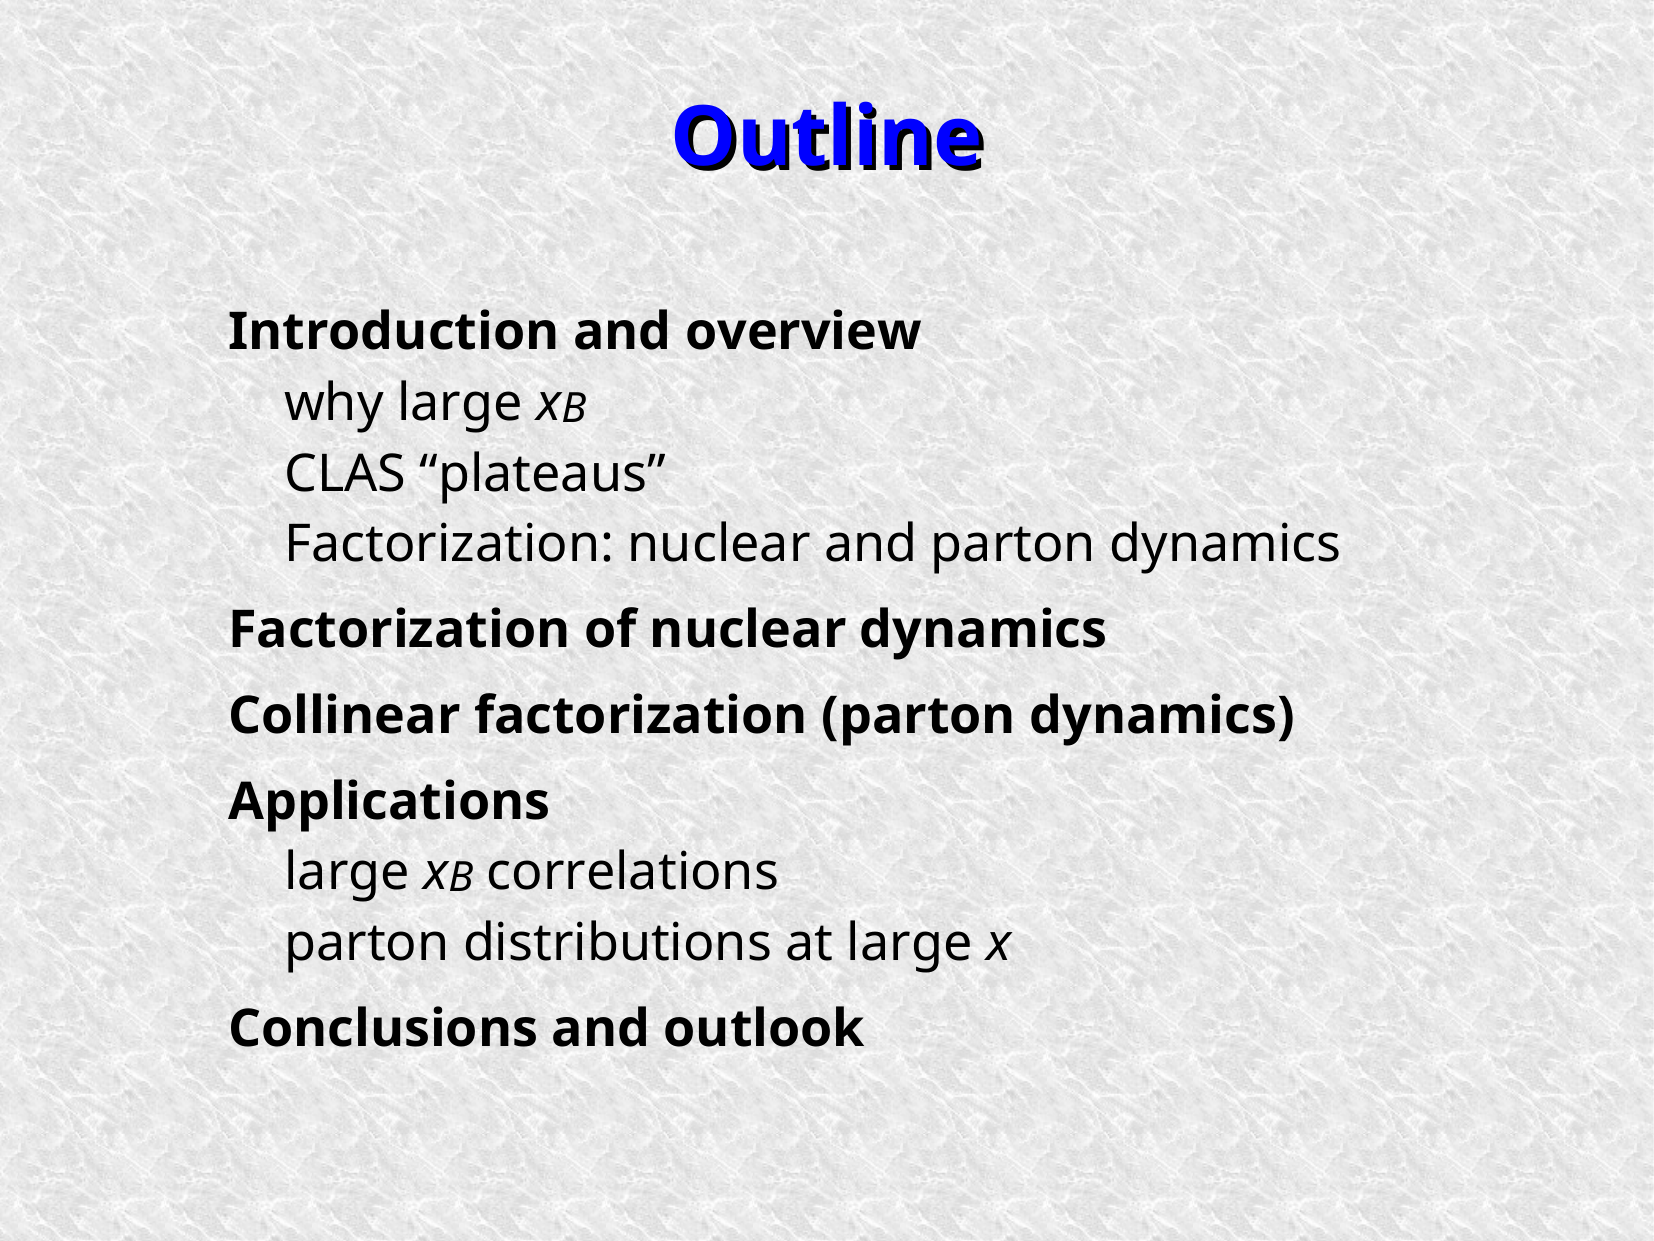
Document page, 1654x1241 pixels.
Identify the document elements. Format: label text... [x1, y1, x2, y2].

picture [0, 0, 1654, 1241]
text_box Introduction and overview why large xB CLAS “plateaus” Factorization: nuclear and parton dynamics Factorization of nuclear dynamics Collinear factorization (parton dynamics) Applications large xB correlations parton distributions at large x Conclusions and outlook [210, 286, 1444, 1008]
text_box Outline [29, 64, 1625, 220]
